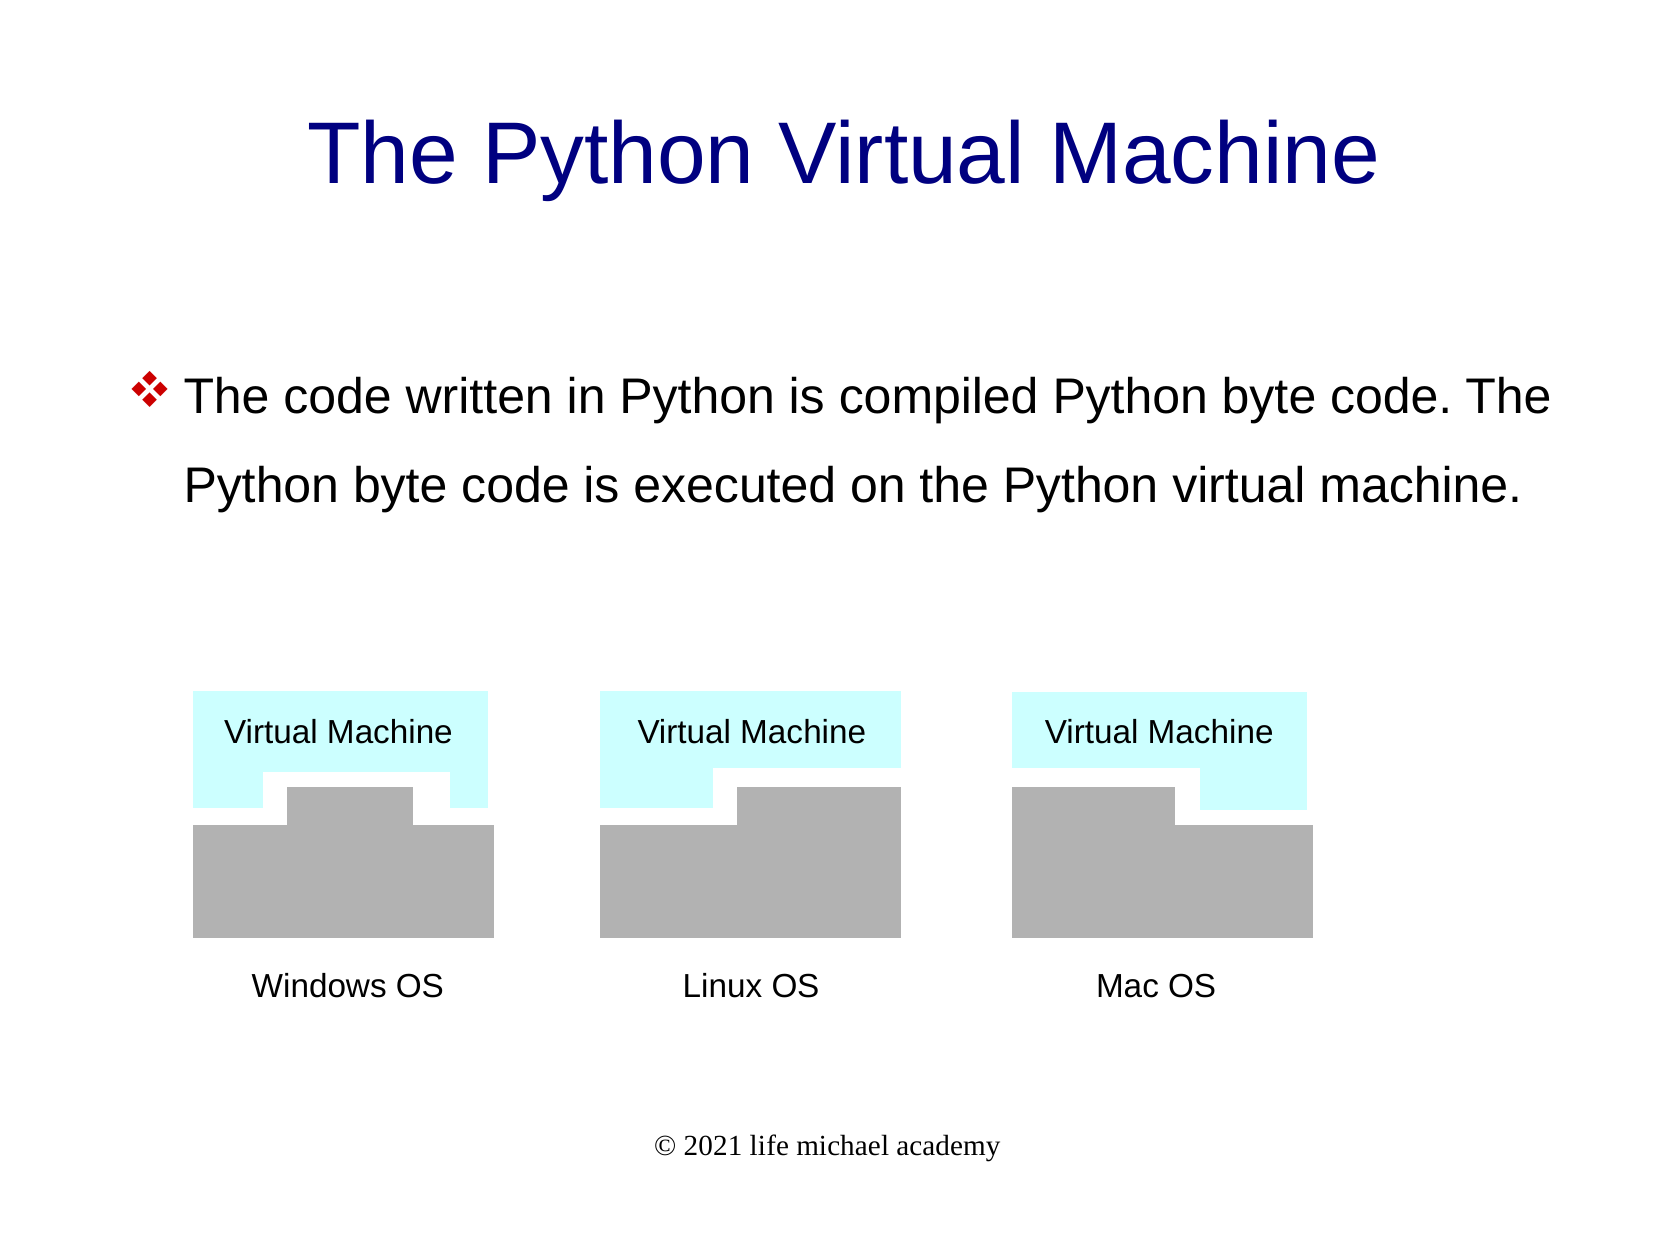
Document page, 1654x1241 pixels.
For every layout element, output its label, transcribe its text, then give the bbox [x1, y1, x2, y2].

text_box Windows OS [236, 960, 459, 1013]
text_box Virtual Machine [622, 706, 882, 759]
text_box Virtual Machine [209, 706, 469, 759]
text_box Virtual Machine [1030, 706, 1290, 759]
text_box [1012, 692, 1307, 810]
title The Python Virtual Machine [82, 49, 1571, 257]
text_box Mac OS [1081, 960, 1232, 1013]
list The code written in Python is compiled Python byte code. The Python byte code is executed on the Python virtual machine. [112, 326, 1576, 1241]
text_box [1012, 787, 1313, 938]
text_box [193, 691, 488, 808]
text_box Linux OS [667, 960, 835, 1013]
text_box [600, 787, 901, 938]
text_box [193, 787, 494, 938]
text_box [600, 691, 901, 808]
